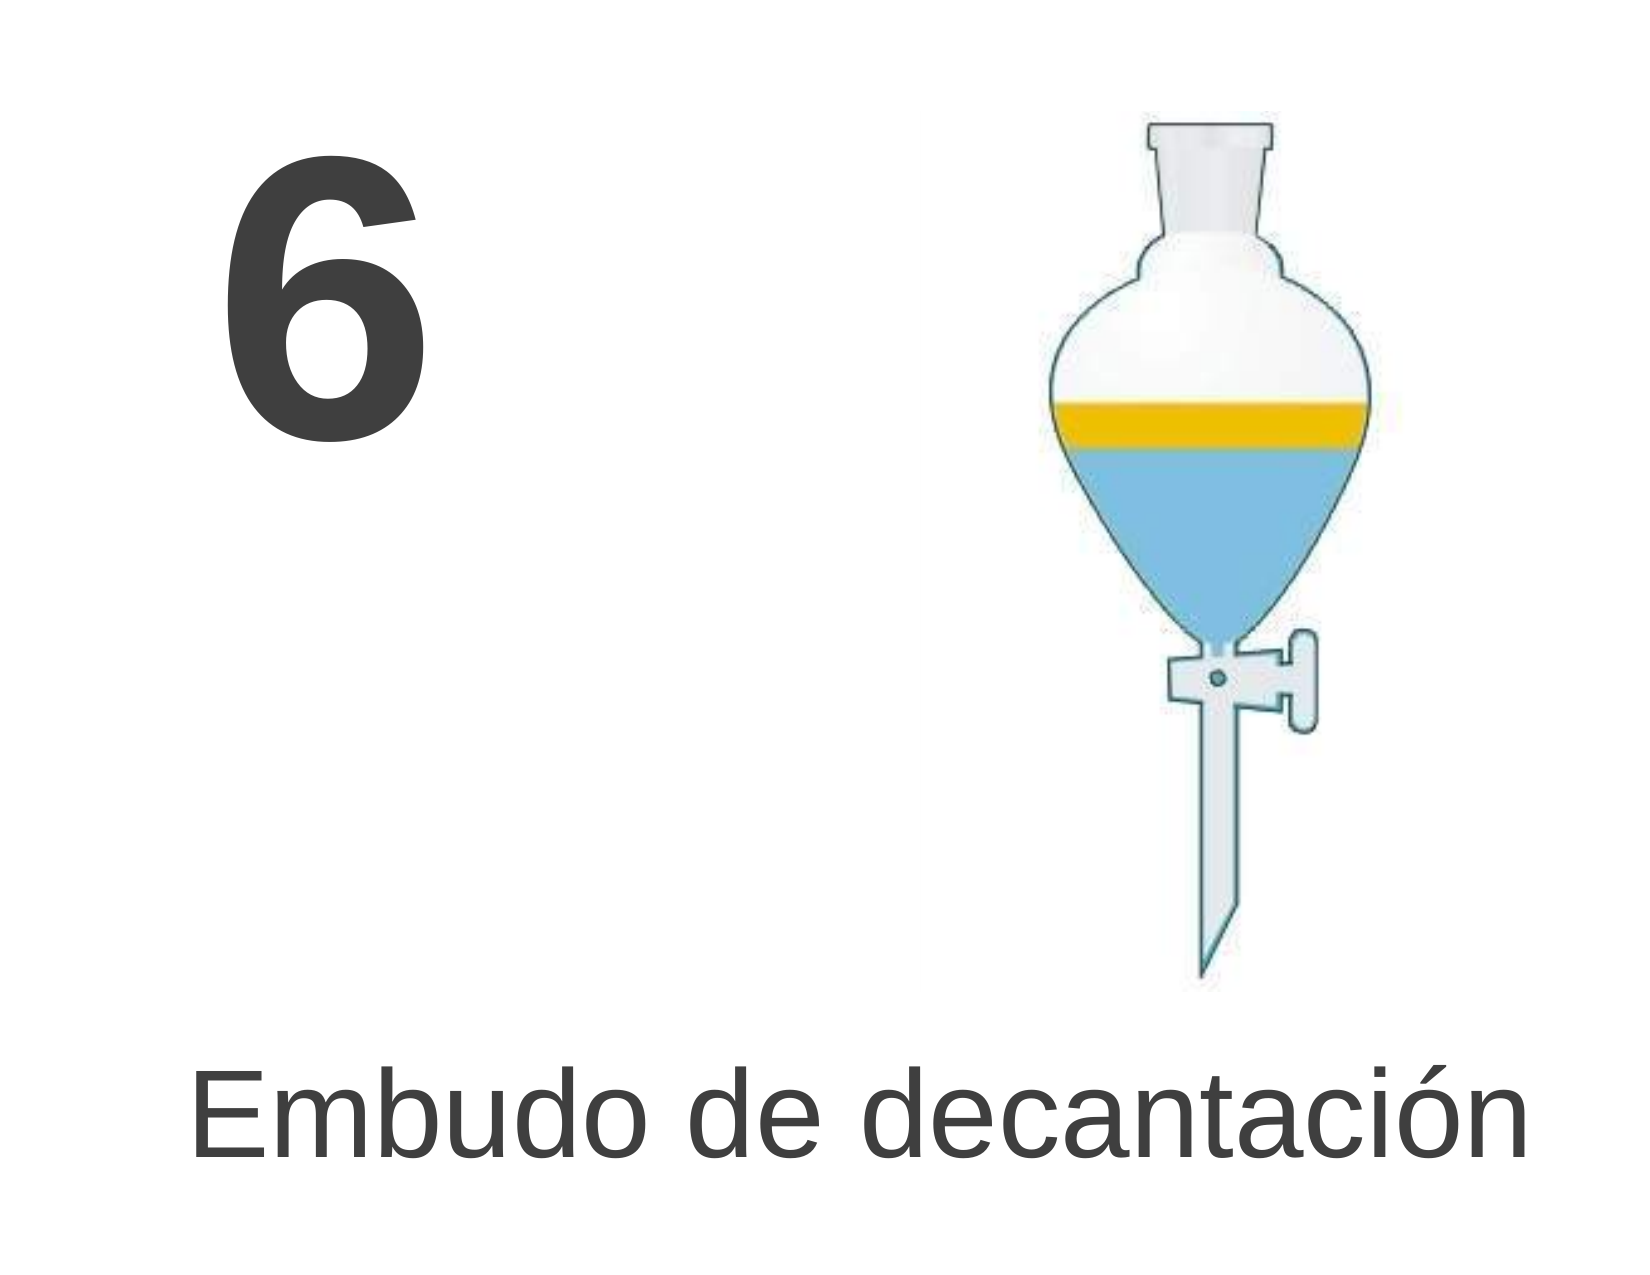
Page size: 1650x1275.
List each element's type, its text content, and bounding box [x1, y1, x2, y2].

text_box 6 [91, 83, 560, 534]
picture [919, 111, 1503, 992]
text_box Embudo de decantación [148, 1024, 1572, 1192]
